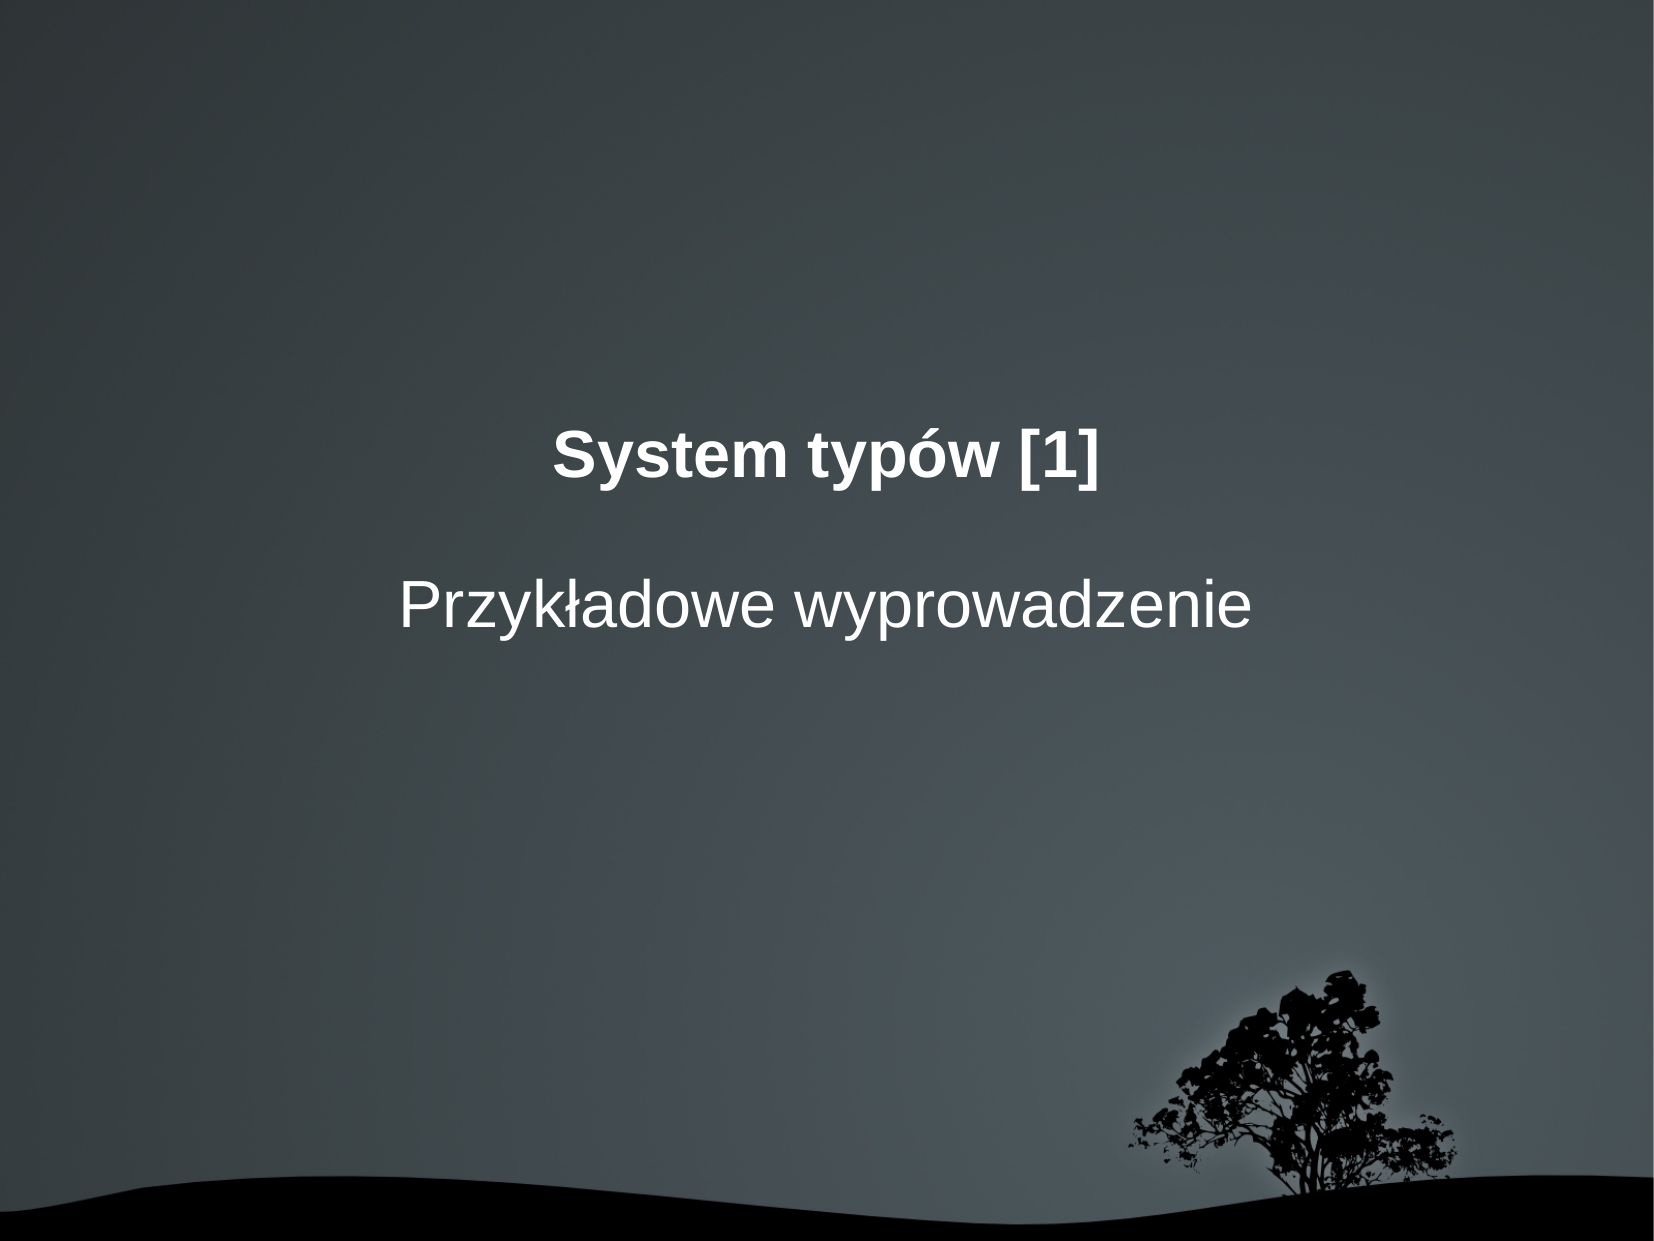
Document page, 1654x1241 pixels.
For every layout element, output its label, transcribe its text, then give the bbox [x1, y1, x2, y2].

subtitle System typów [1] Przykładowe wyprowadzenie [82, 49, 1571, 1109]
picture [0, 0, 1654, 1241]
